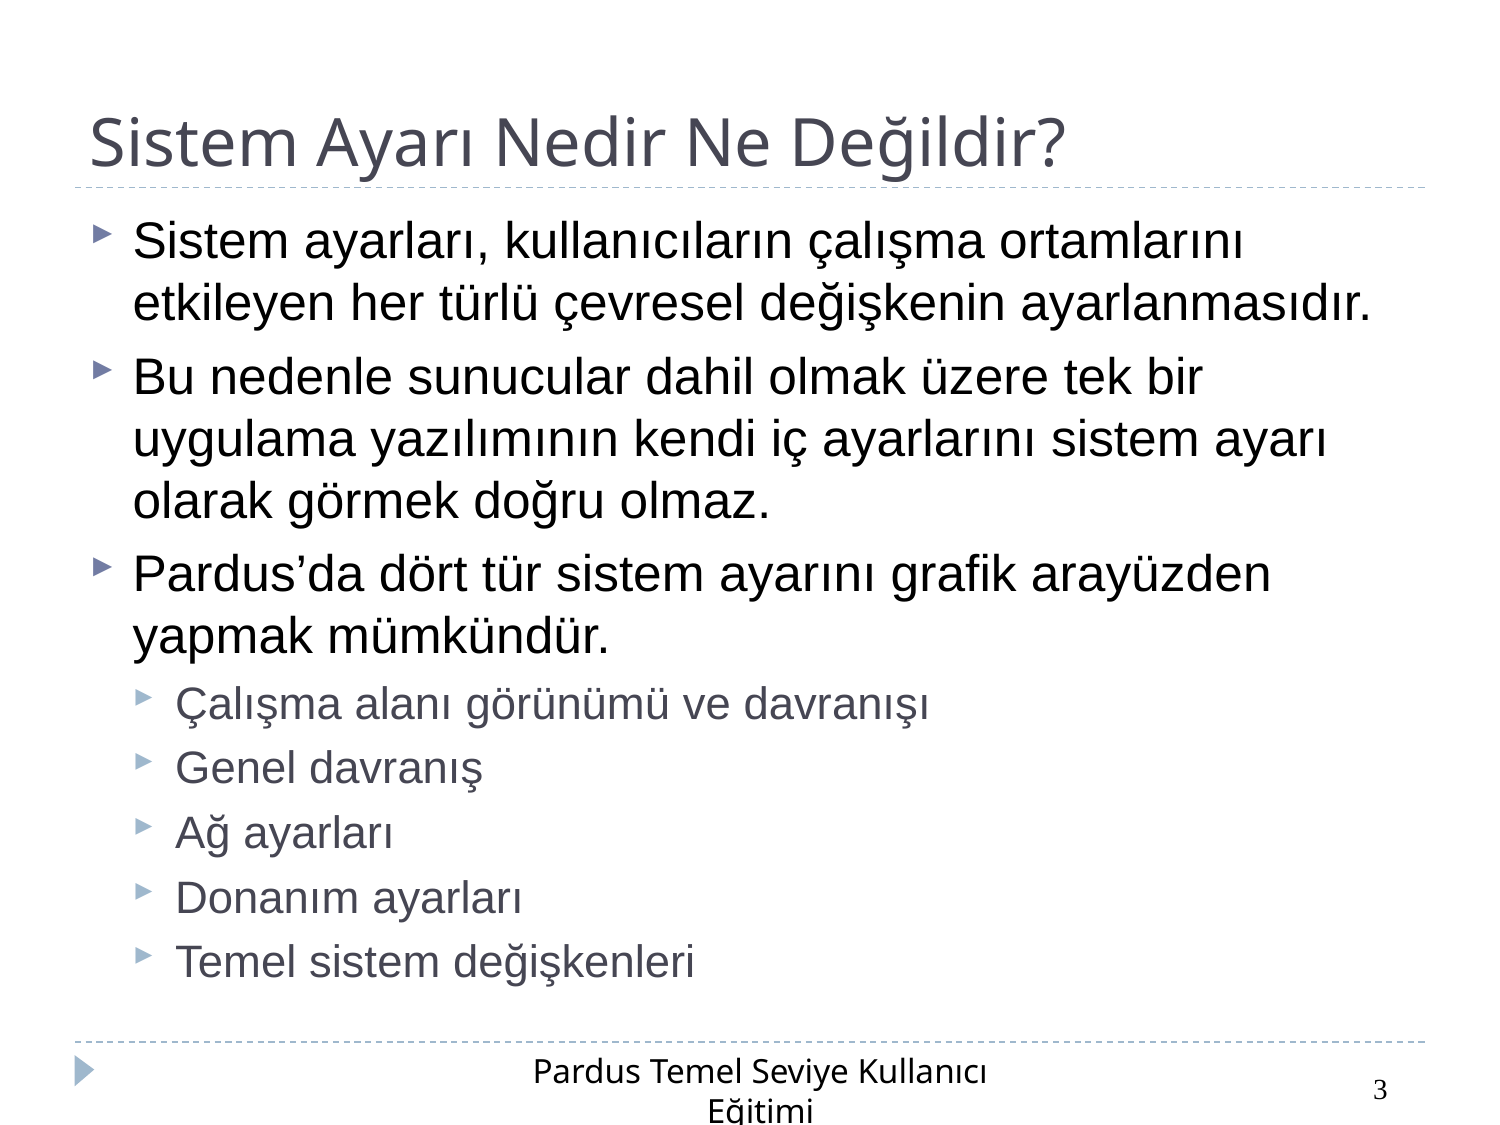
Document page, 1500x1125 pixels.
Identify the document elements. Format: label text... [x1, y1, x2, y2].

title Sistem Ayarı Nedir Ne Değildir? [75, 24, 1425, 188]
list Sistem ayarları, kullanıcıların çalışma ortamlarını etkileyen her türlü çevresel değişkenin ayarlanmasıdır. Bu nedenle sunucular dahil olmak üzere tek bir uygulama yazılımının kendi iç ayarlarını sistem ayarı olarak görmek doğru olmaz. Pardus’da dört tür sistem ayarını grafik arayüzden yapmak mümkündür. Çalışma alanı görünümü ve davranışı Genel davranış Ağ ayarları Donanım ayarları Temel sistem değişkenleri [75, 200, 1425, 1010]
